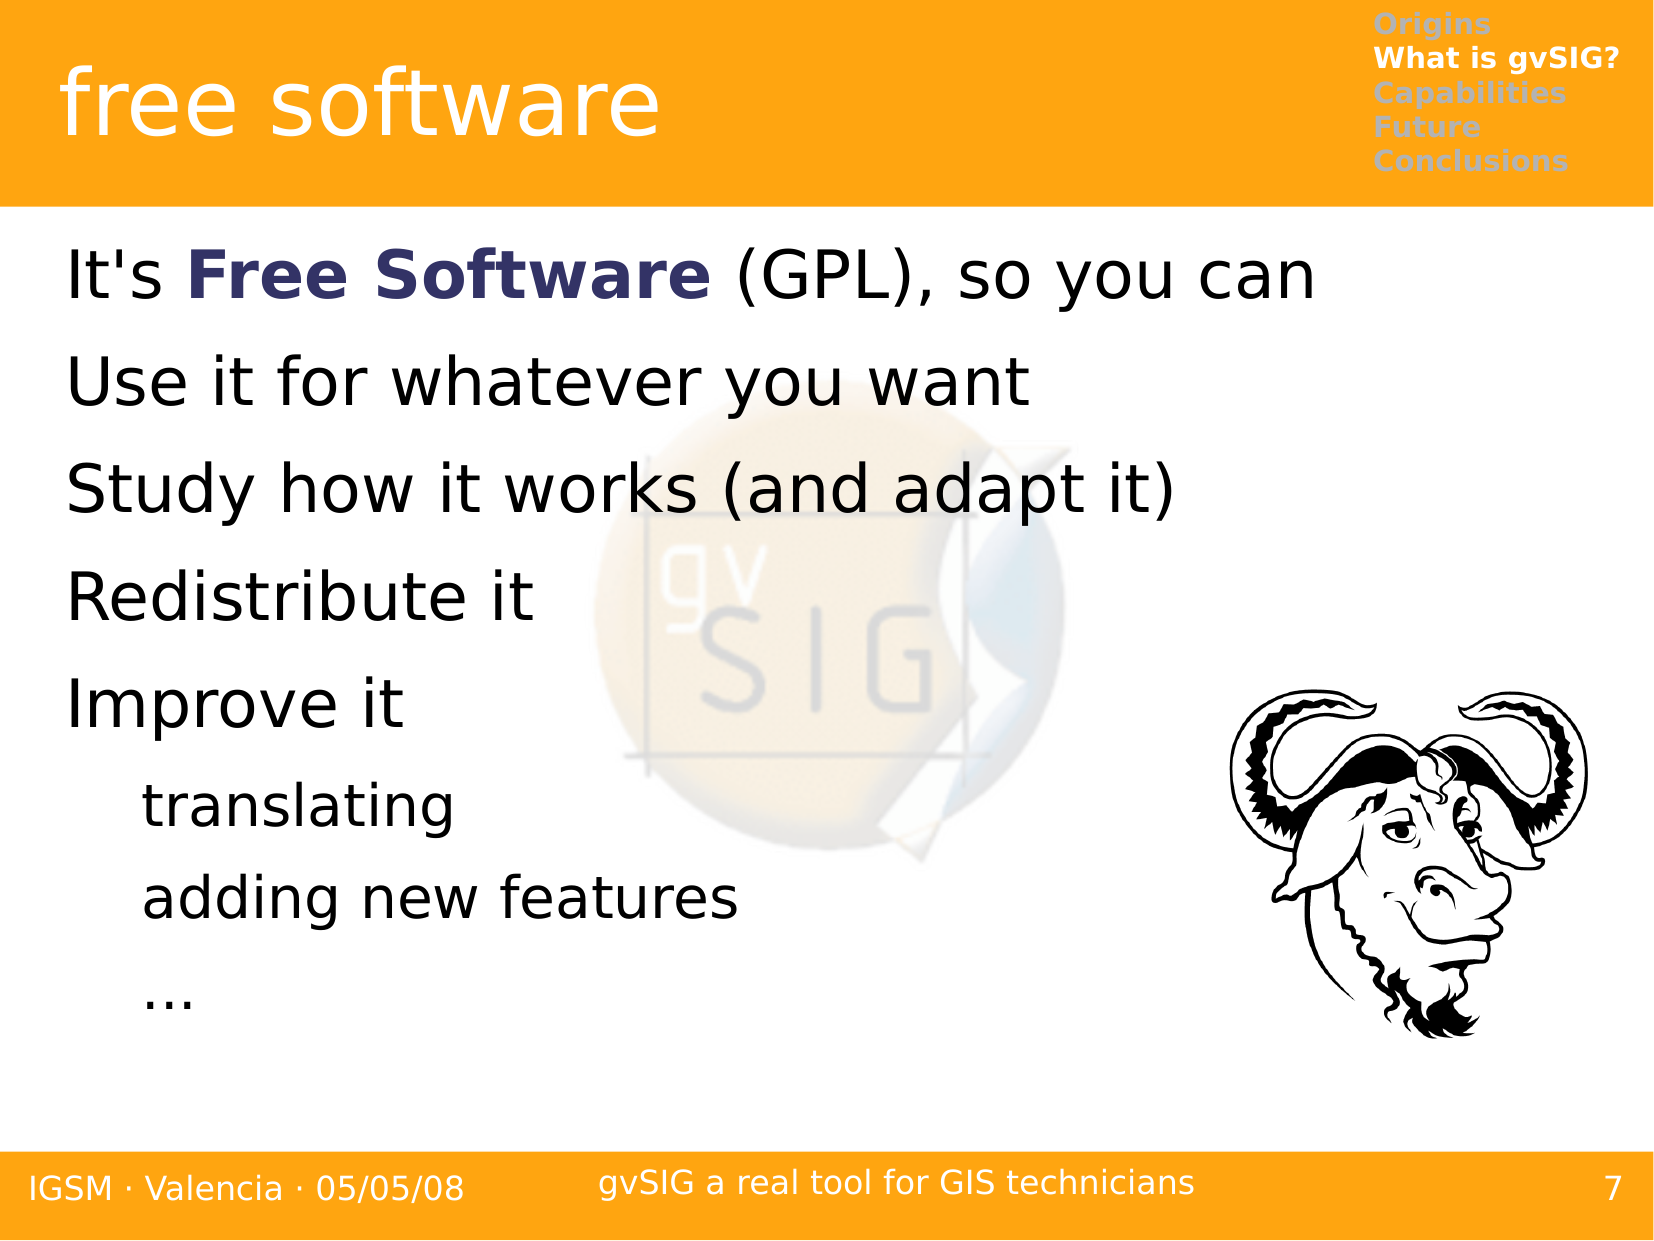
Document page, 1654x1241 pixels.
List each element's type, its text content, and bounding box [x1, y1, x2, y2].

picture [1223, 679, 1595, 1048]
title free software [59, 29, 1358, 178]
list It's Free Software (GPL), so you can Use it for whatever you want Study how it works (and adapt it) Redistribute it Improve it translating adding new features ... [47, 236, 1536, 1096]
text_box Origins What is gvSIG? Capabilities Future Conclusions [1358, 0, 1654, 207]
